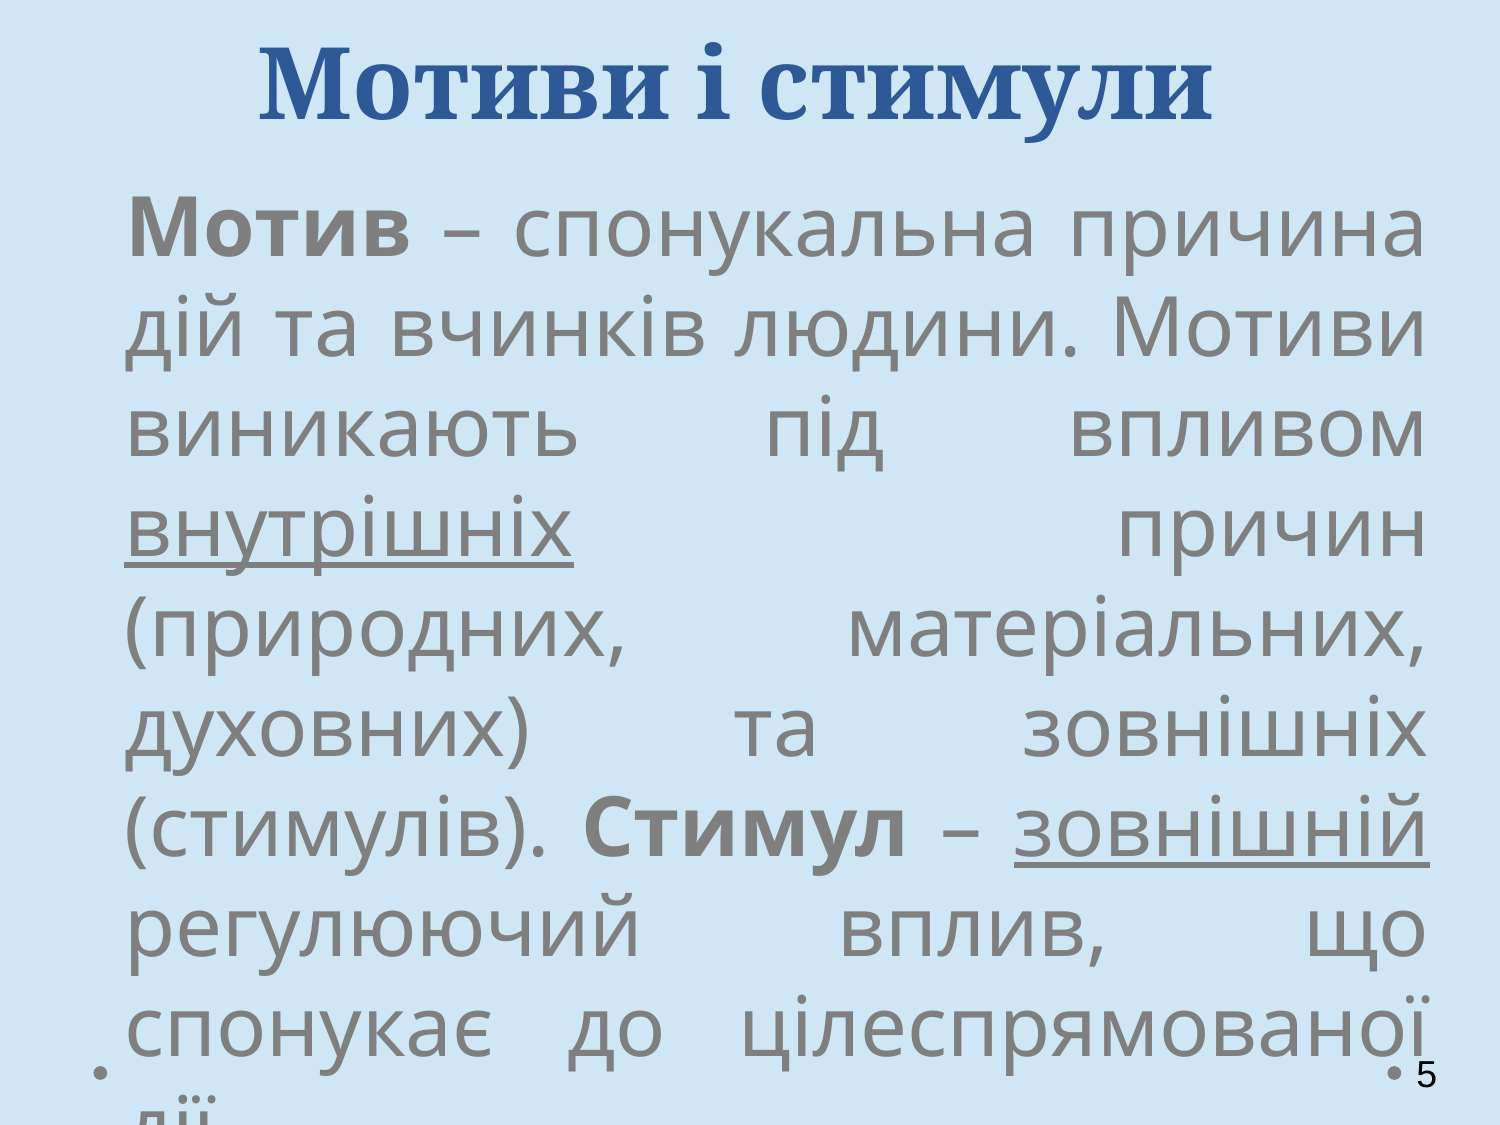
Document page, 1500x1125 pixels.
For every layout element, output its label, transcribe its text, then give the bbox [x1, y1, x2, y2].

title Мотиви і стимули [75, 0, 1425, 263]
slide_number <номер> [1401, 1042, 1494, 1103]
list Мотив – спонукальна причина дій та вчинків людини. Мотиви виникають під впливом внутрішніх причин (природних, матеріальних, духовних) та зовнішніх (стимулів). Стимул – зовнішній регулюючий вплив, що спонукає до цілеспрямованої дії. [94, 165, 1445, 733]
